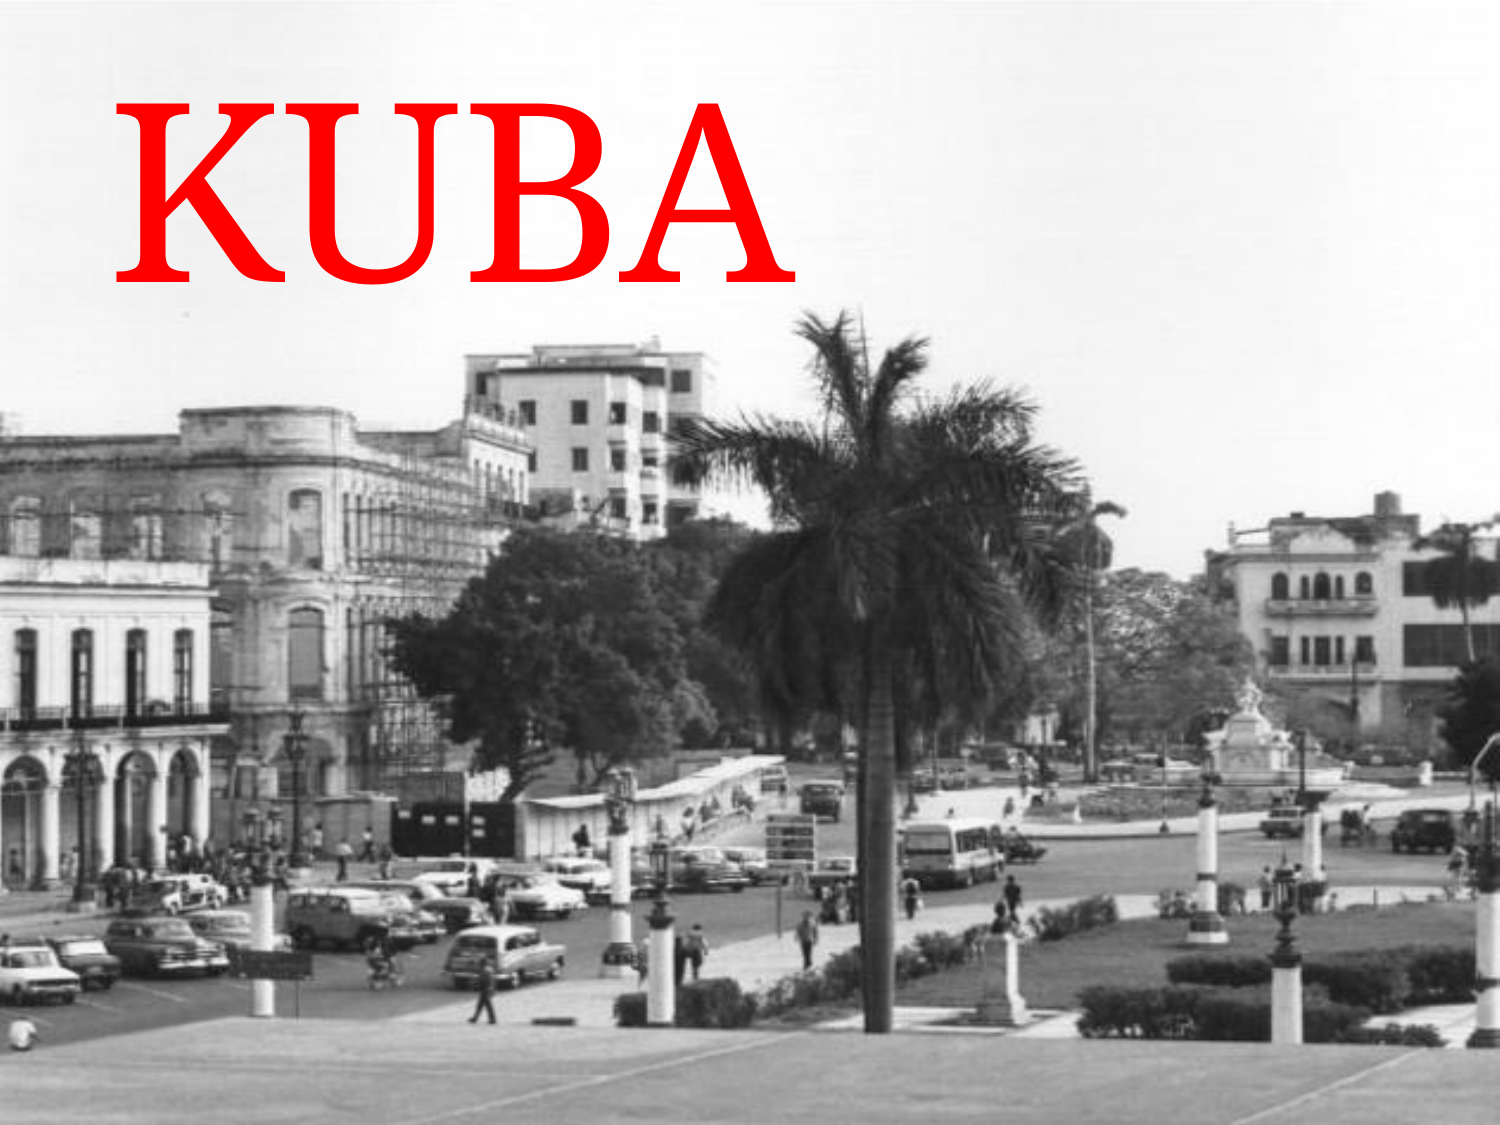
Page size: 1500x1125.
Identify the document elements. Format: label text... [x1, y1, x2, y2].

title KUBA [0, 0, 969, 417]
picture [0, 0, 1500, 1125]
